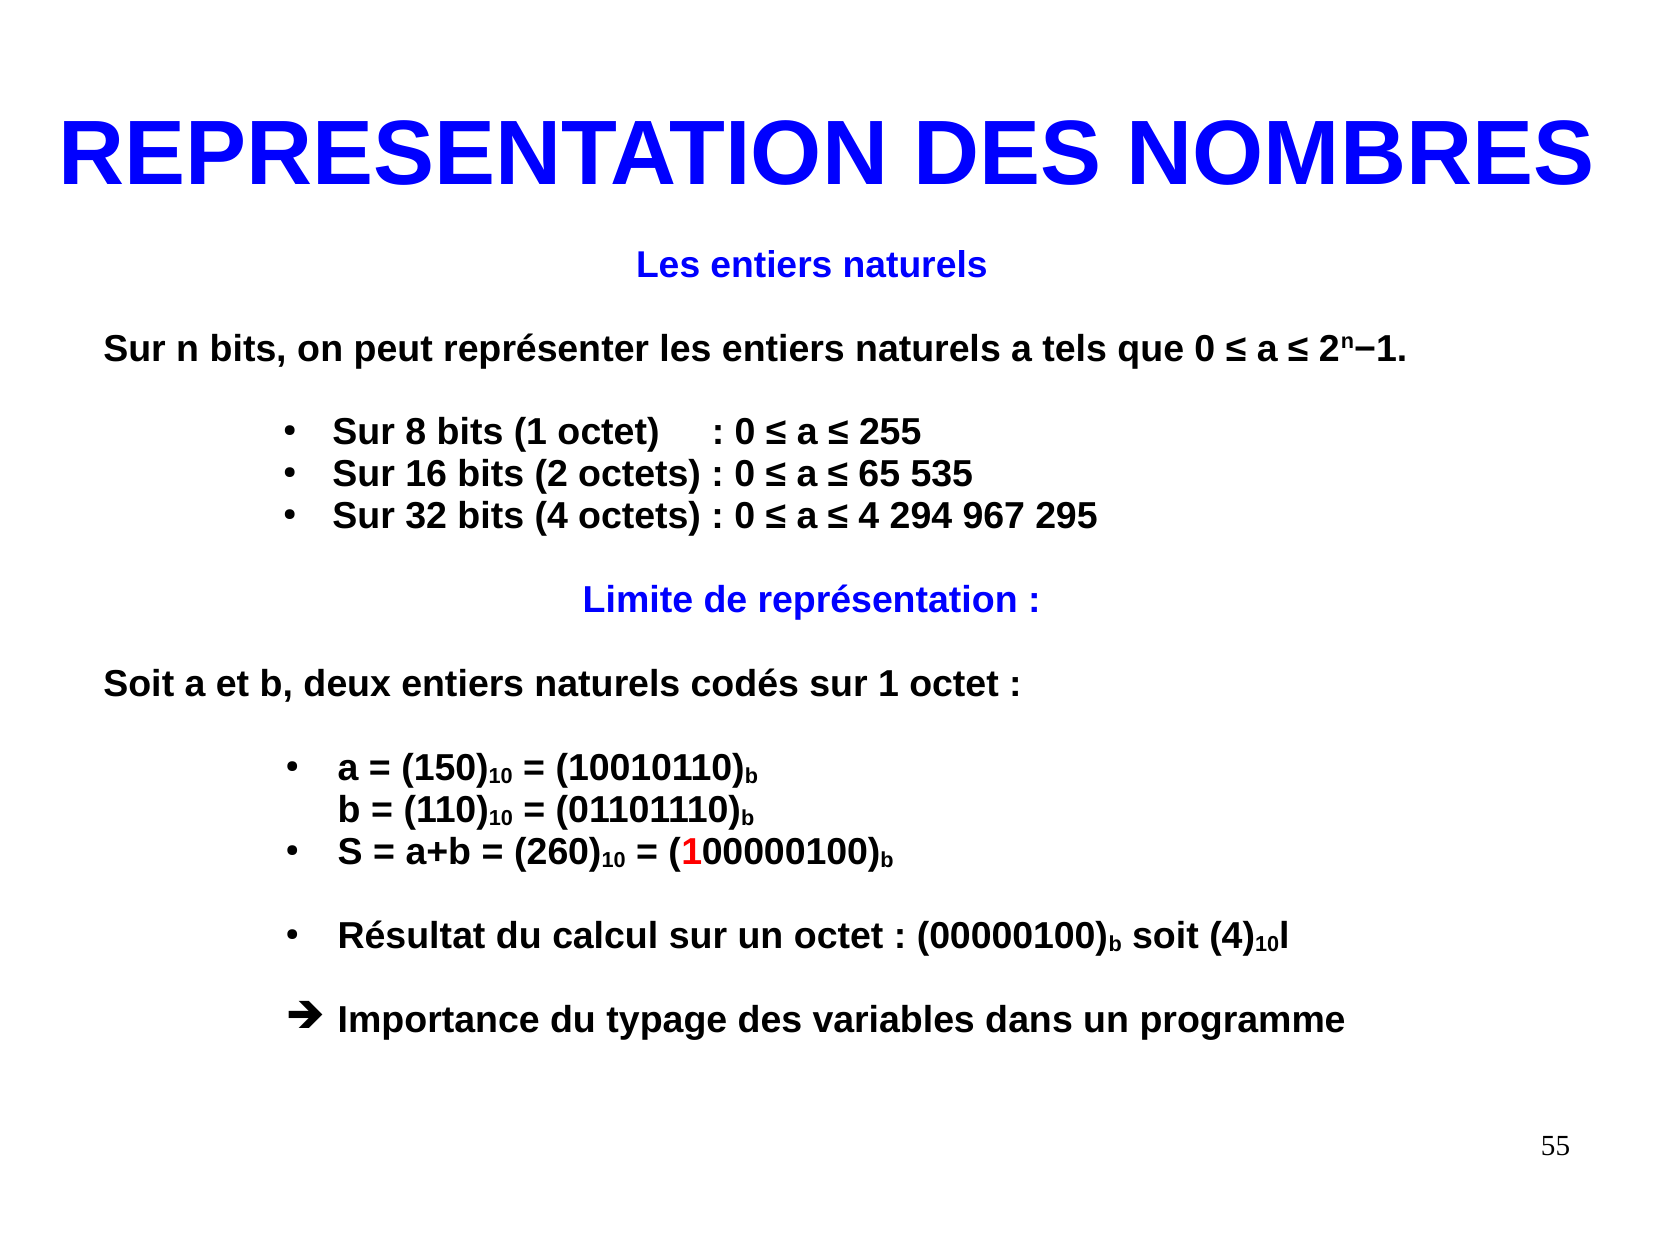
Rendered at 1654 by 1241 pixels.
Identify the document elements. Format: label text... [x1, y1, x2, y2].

title REPRESENTATION DES NOMBRES [0, 49, 1654, 257]
text_box Les entiers naturels Sur n bits, on peut représenter les entiers naturels a tels que 0 ≤ a ≤ 2n−1. Sur 8 bits (1 octet) : 0 ≤ a ≤ 255 Sur 16 bits (2 octets) : 0 ≤ a ≤ 65 535 Sur 32 bits (4 octets) : 0 ≤ a ≤ 4 294 967 295 Limite de représentation : Soit a et b, deux entiers naturels codés sur 1 octet : a = (150)10 = (10010110)b b = (110)10 = (01101110)b S = a+b = (260)10 = (100000100)b Résultat du calcul sur un octet : (00000100)b soit (4)10l Importance du typage des variables dans un programme [88, 236, 1536, 1165]
